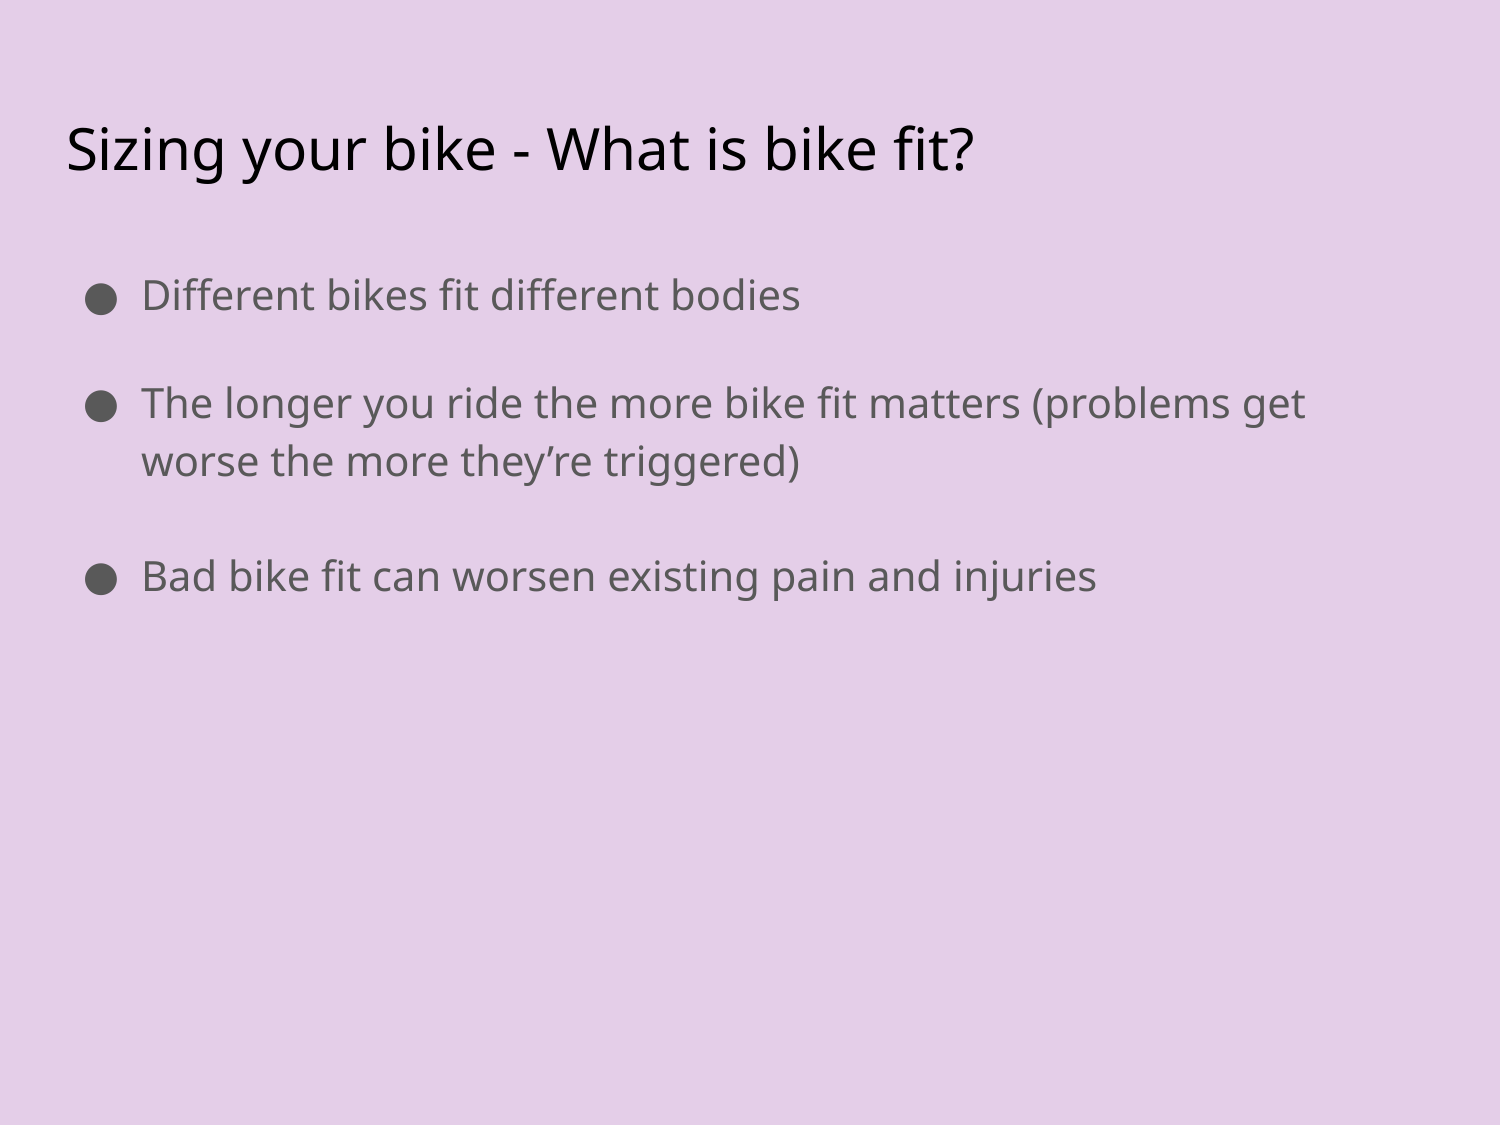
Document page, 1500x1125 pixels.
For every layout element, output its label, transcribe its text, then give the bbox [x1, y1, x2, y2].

list Different bikes fit different bodies The longer you ride the more bike fit matters (problems get worse the more they’re triggered) Bad bike fit can worsen existing pain and injuries [51, 246, 1449, 994]
title Sizing your bike - What is bike fit? [51, 97, 1449, 223]
